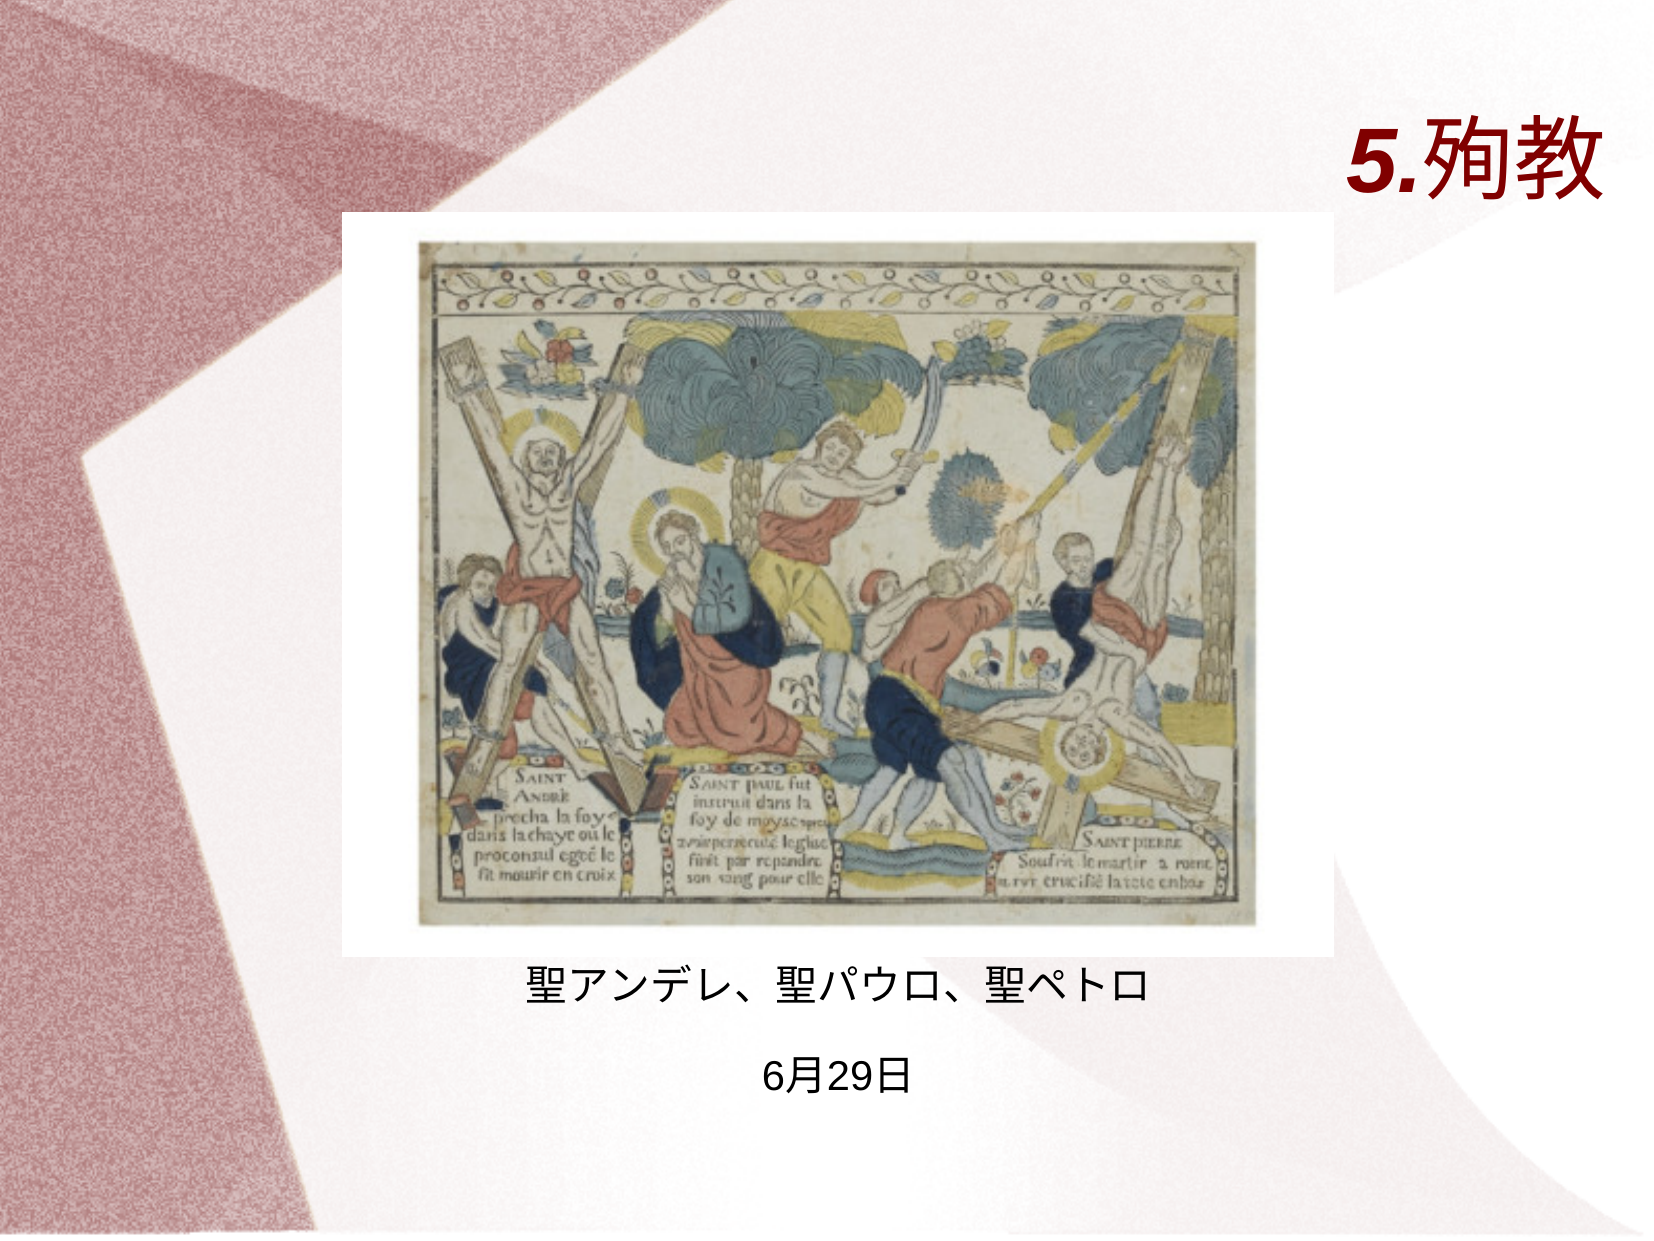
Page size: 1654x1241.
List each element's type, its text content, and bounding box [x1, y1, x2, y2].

list 聖アンデレ、聖パウロ、聖ペトロ 6月29日 [200, 951, 1477, 1079]
title 5.殉教 [596, 49, 1607, 257]
picture [0, 0, 1654, 1241]
